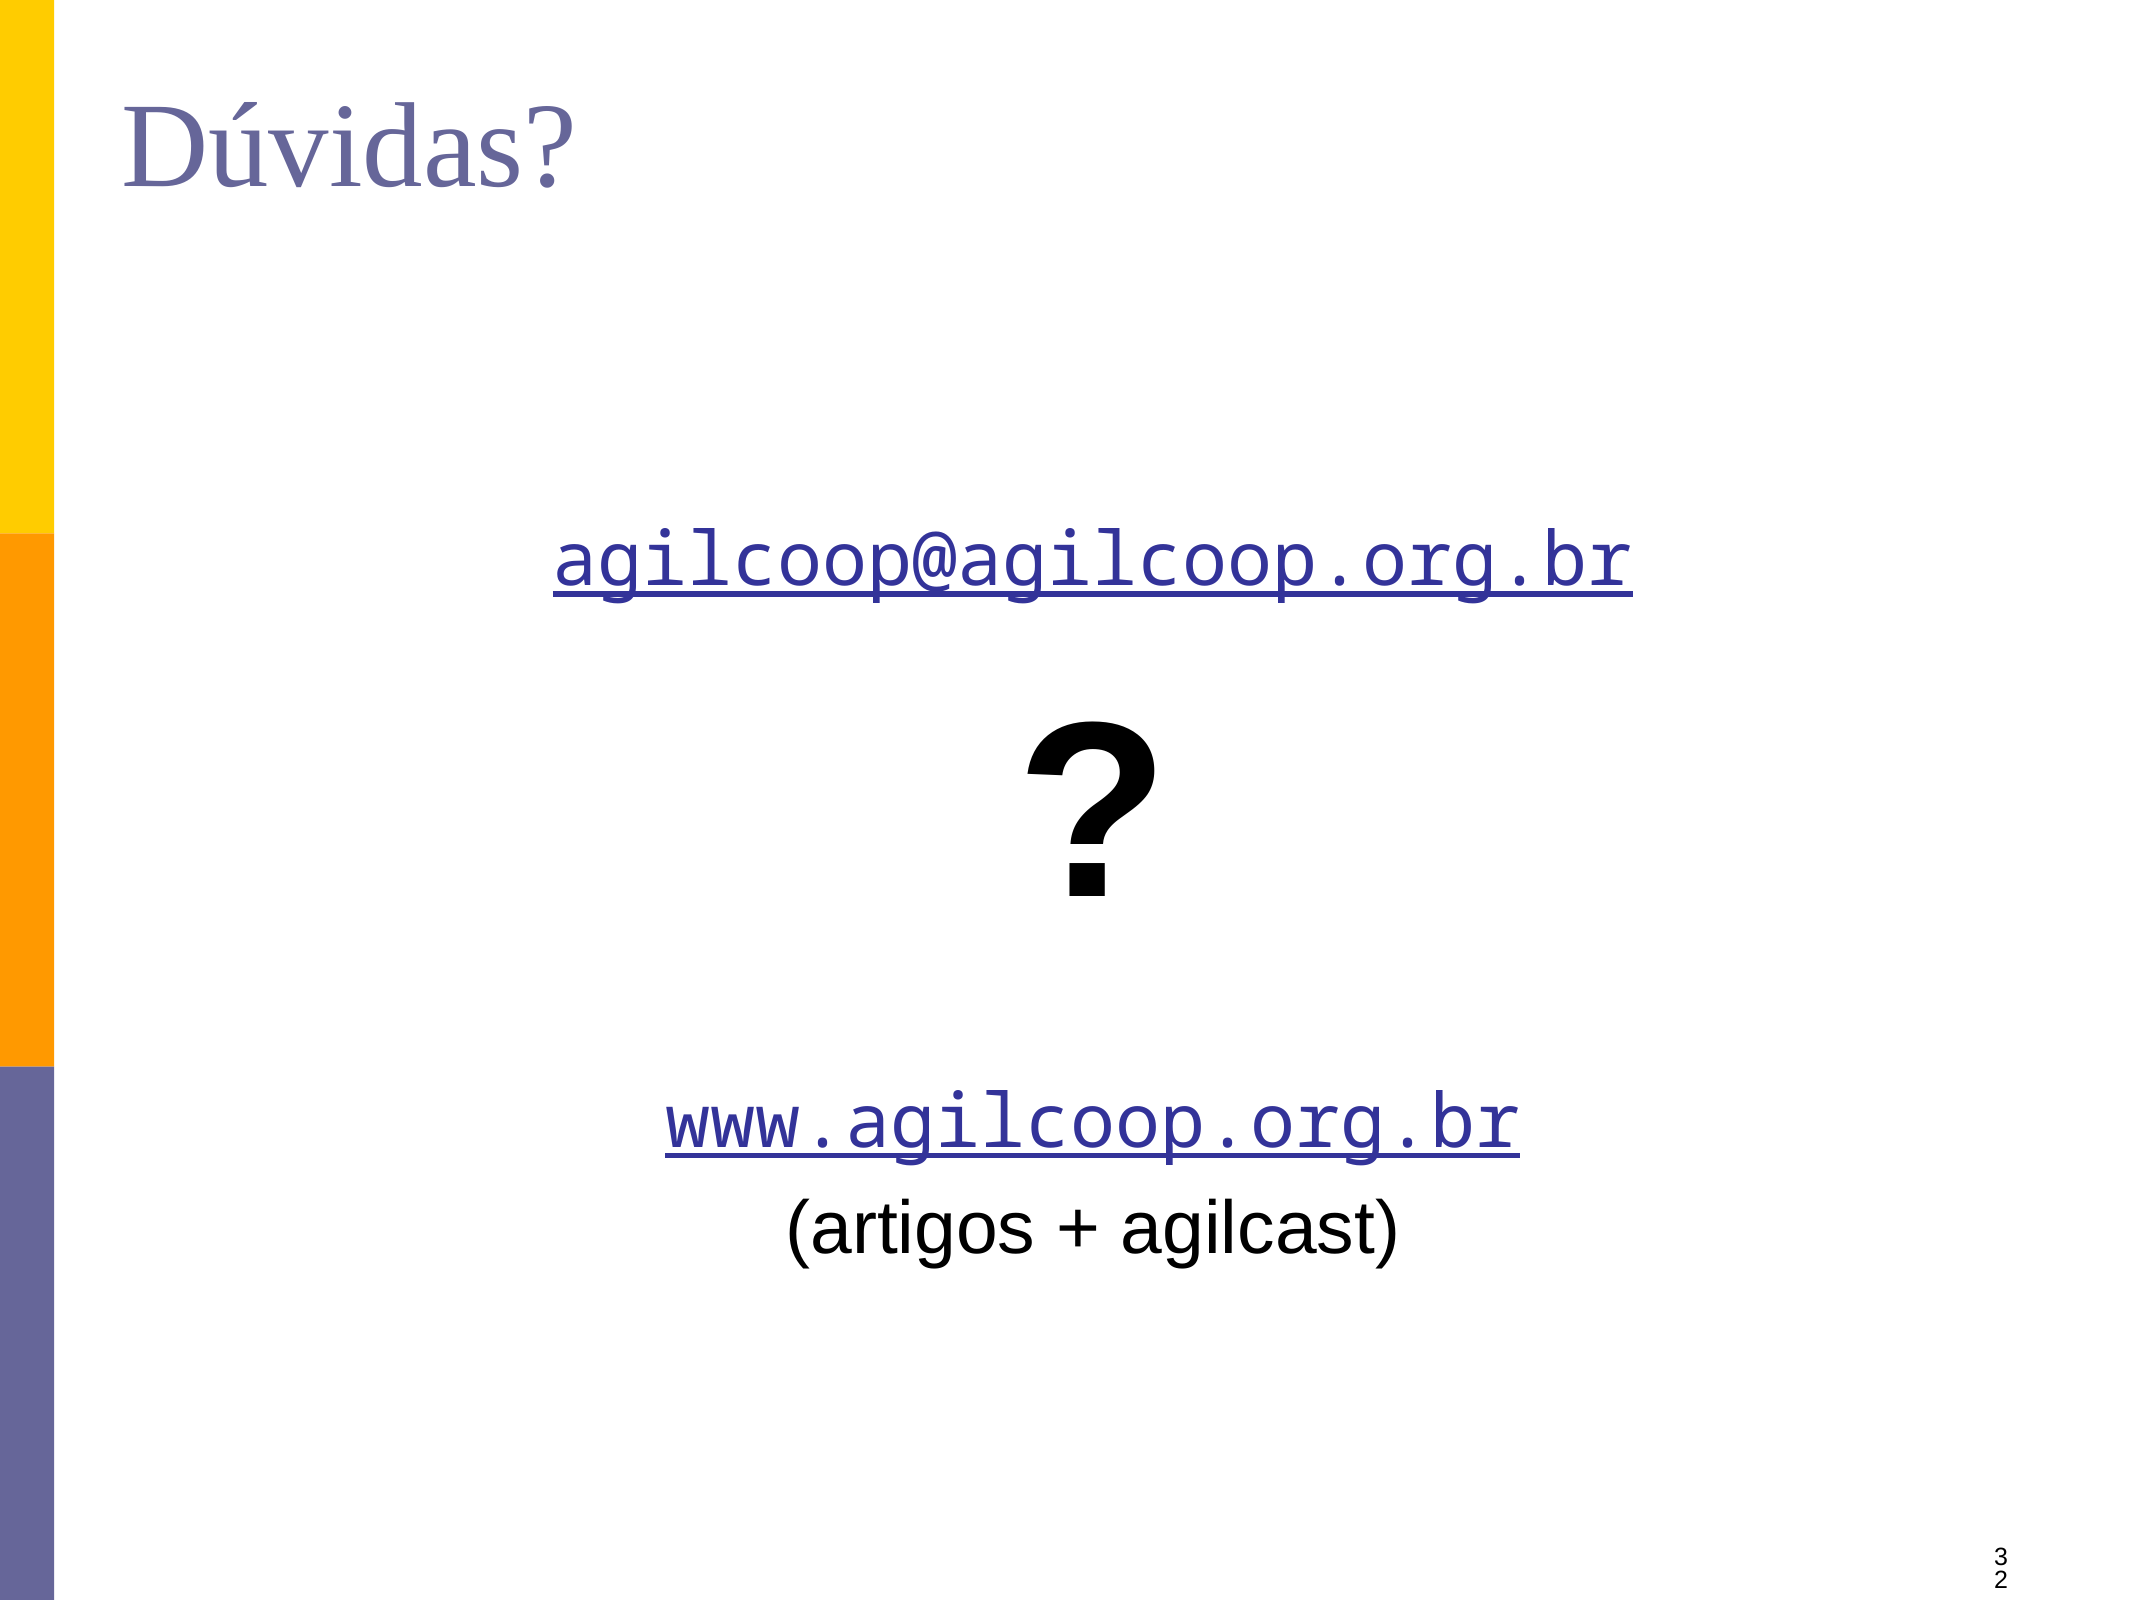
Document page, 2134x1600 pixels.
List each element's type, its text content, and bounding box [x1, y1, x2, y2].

list agilcoop@agilcoop.org.br ? www.agilcoop.org.br (artigos + agilcast) [159, 346, 2027, 1430]
title Dúvidas? [106, 12, 2027, 280]
text_box [0, 0, 55, 1600]
